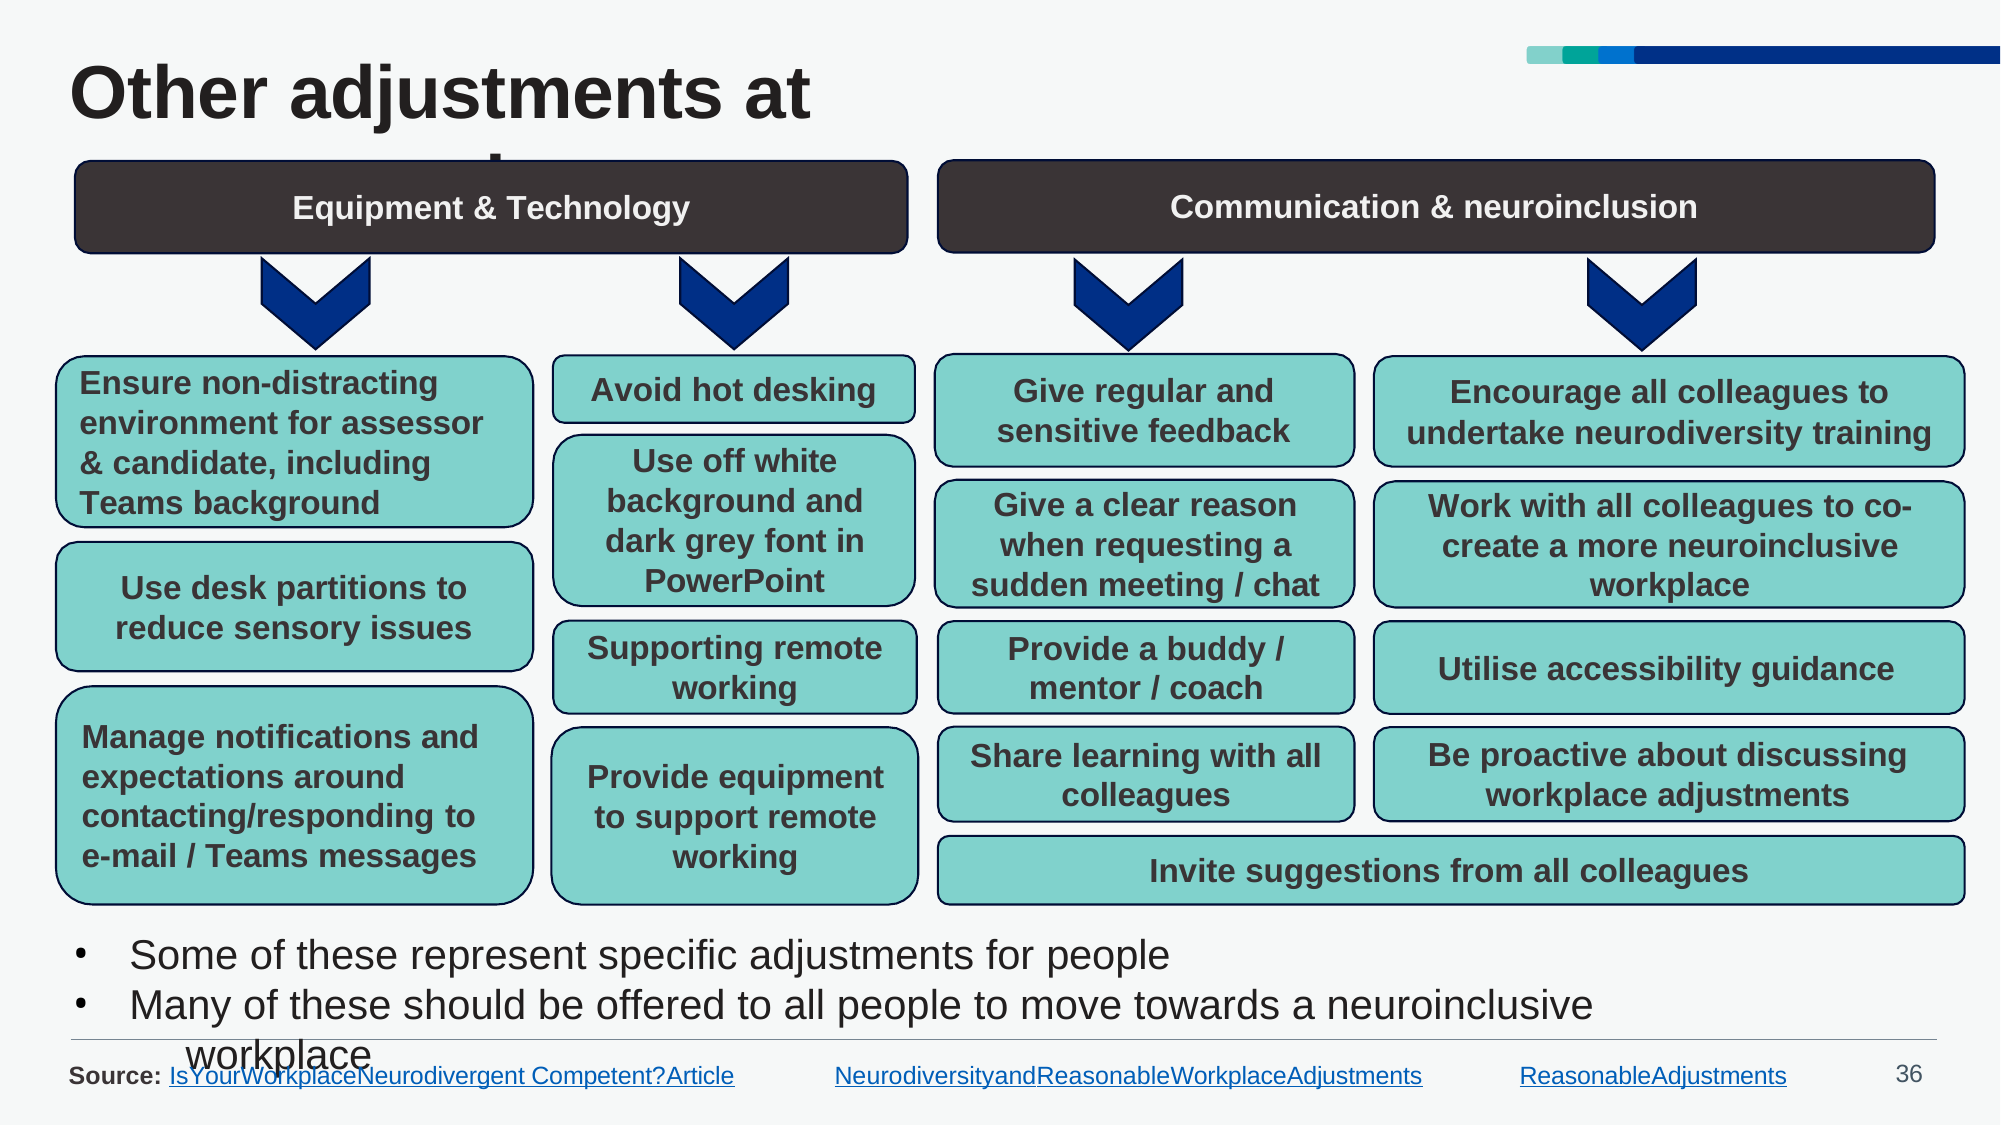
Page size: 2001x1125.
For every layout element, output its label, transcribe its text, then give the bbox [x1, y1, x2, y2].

text_box [682, 262, 786, 347]
text_box [1375, 729, 1963, 820]
text_box Some of these represent specific adjustments for people Many of these should be offered to all people to move towards a neuroinclusive workplace [68, 925, 1789, 1030]
text_box [940, 623, 1353, 712]
text_box [1916, 483, 1963, 606]
text_box [936, 481, 966, 606]
text_box [1375, 623, 1963, 712]
text_box [939, 162, 1933, 251]
text_box [940, 728, 1353, 820]
text_box Equipment & Technology [290, 184, 694, 229]
text_box [263, 262, 368, 347]
text_box [553, 729, 917, 903]
text_box [58, 543, 532, 670]
text_box [555, 622, 915, 712]
text_box [1323, 481, 1353, 606]
text_box Use off white background and dark grey font in PowerPoint [601, 437, 867, 602]
text_box Neurodiversity and Reasonable Workplace Adjustments [832, 1059, 1452, 1092]
text_box Source: Is Your Workplace Neurodivergent Competent? Article [66, 1059, 767, 1092]
text_box [1889, 1057, 1932, 1091]
text_box [555, 436, 914, 605]
text_box Provide equipment to support remote working [583, 753, 887, 878]
text_box [1076, 263, 1181, 348]
text_box Encourage all colleagues to undertake neurodiversity training [1402, 368, 1937, 453]
text_box Ensure non-distracting environment for assessor & candidate, including Teams background [77, 358, 490, 524]
title Other adjustments at work [67, 41, 998, 136]
text_box Be proactive about discussing workplace adjustments [1425, 731, 1914, 816]
text_box [1375, 358, 1963, 465]
text_box Supporting remote working [584, 624, 887, 709]
text_box Reasonable Adjustments [1517, 1059, 1798, 1092]
text_box Communication & neuroinclusion [1167, 183, 1705, 228]
text_box Provide a buddy / mentor / coach [1005, 624, 1288, 709]
text_box Manage notifications and expectations around contacting/responding to e-mail / Teams messages [79, 712, 485, 877]
text_box [554, 357, 913, 421]
text_box Invite suggestions from all colleagues [1147, 847, 1756, 892]
text_box Utilise accessibility guidance [1435, 644, 1904, 689]
text_box [58, 688, 532, 903]
text_box Avoid hot desking [588, 366, 880, 411]
text_box [1375, 483, 1423, 606]
text_box Use desk partitions to reduce sensory issues [113, 563, 477, 649]
text_box [936, 356, 1353, 465]
text_box Give regular and sensitive feedback [994, 367, 1295, 452]
text_box Work with all colleagues to co- create a more neuroinclusive workplace [1423, 481, 1916, 606]
text_box Give a clear reason when requesting a sudden meeting / chat [966, 480, 1323, 606]
text_box [1590, 264, 1694, 348]
text_box [58, 358, 532, 526]
text_box Share learning with all colleagues [966, 731, 1326, 816]
text_box [939, 837, 1963, 903]
text_box [76, 162, 906, 252]
